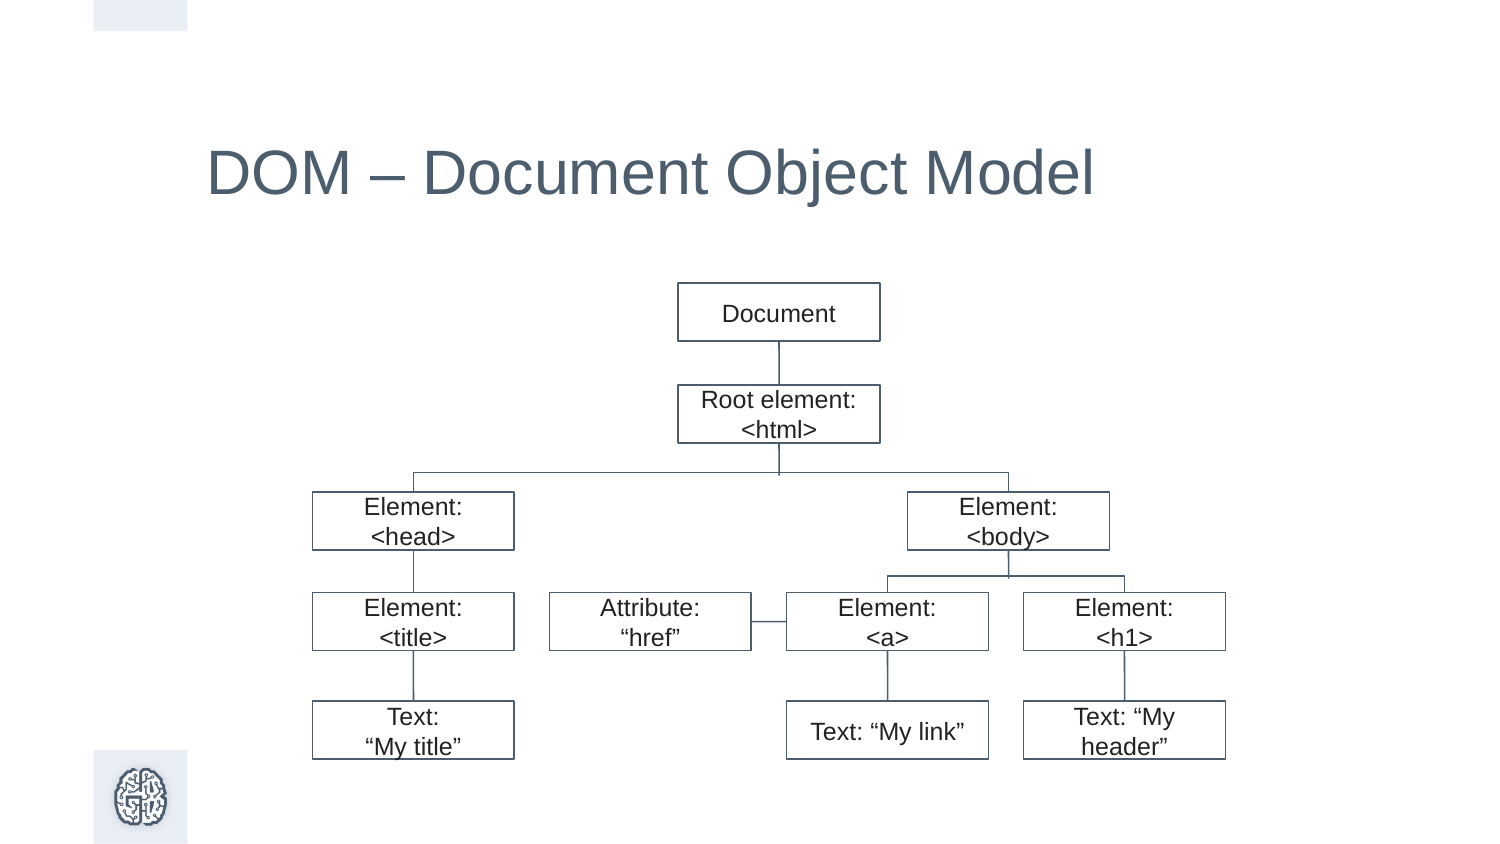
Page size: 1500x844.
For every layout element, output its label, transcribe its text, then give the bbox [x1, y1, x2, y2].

text_box Element: <body> [907, 491, 1110, 550]
text_box Text: “My link” [786, 701, 989, 760]
picture [106, 760, 175, 834]
text_box Element: <head> [312, 491, 515, 550]
text_box Root element: <html> [678, 384, 880, 443]
text_box Element: <h1> [1023, 592, 1226, 651]
text_box Element: <a> [786, 592, 989, 651]
text_box Text: “My title” [312, 701, 515, 760]
text_box Element: <title> [312, 592, 515, 651]
title DOM – Document Object Model [186, 94, 1311, 244]
text_box Text: “My header” [1023, 701, 1226, 760]
text_box Document [678, 283, 880, 342]
text_box Attribute: “href” [549, 592, 752, 651]
